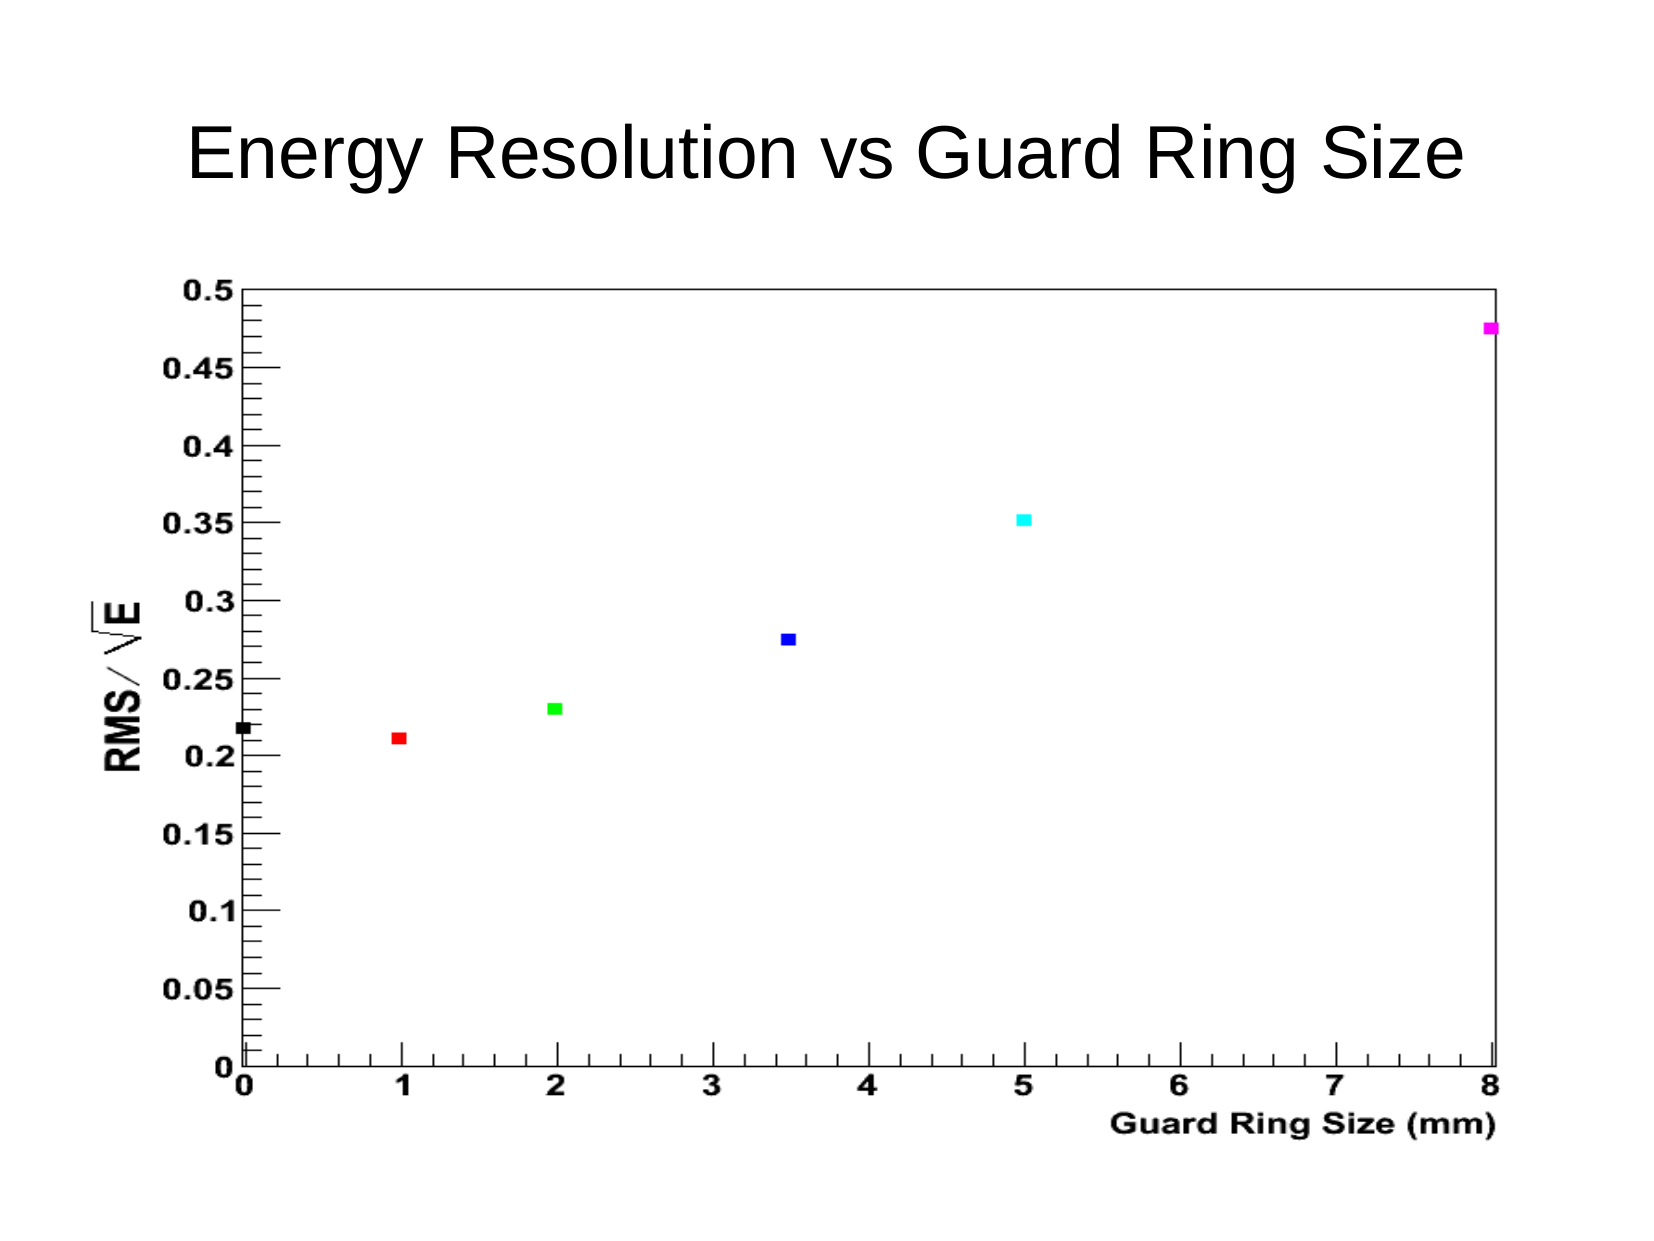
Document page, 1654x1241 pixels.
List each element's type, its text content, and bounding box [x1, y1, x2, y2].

picture [75, 252, 1538, 1153]
title Energy Resolution vs Guard Ring Size [82, 56, 1571, 250]
